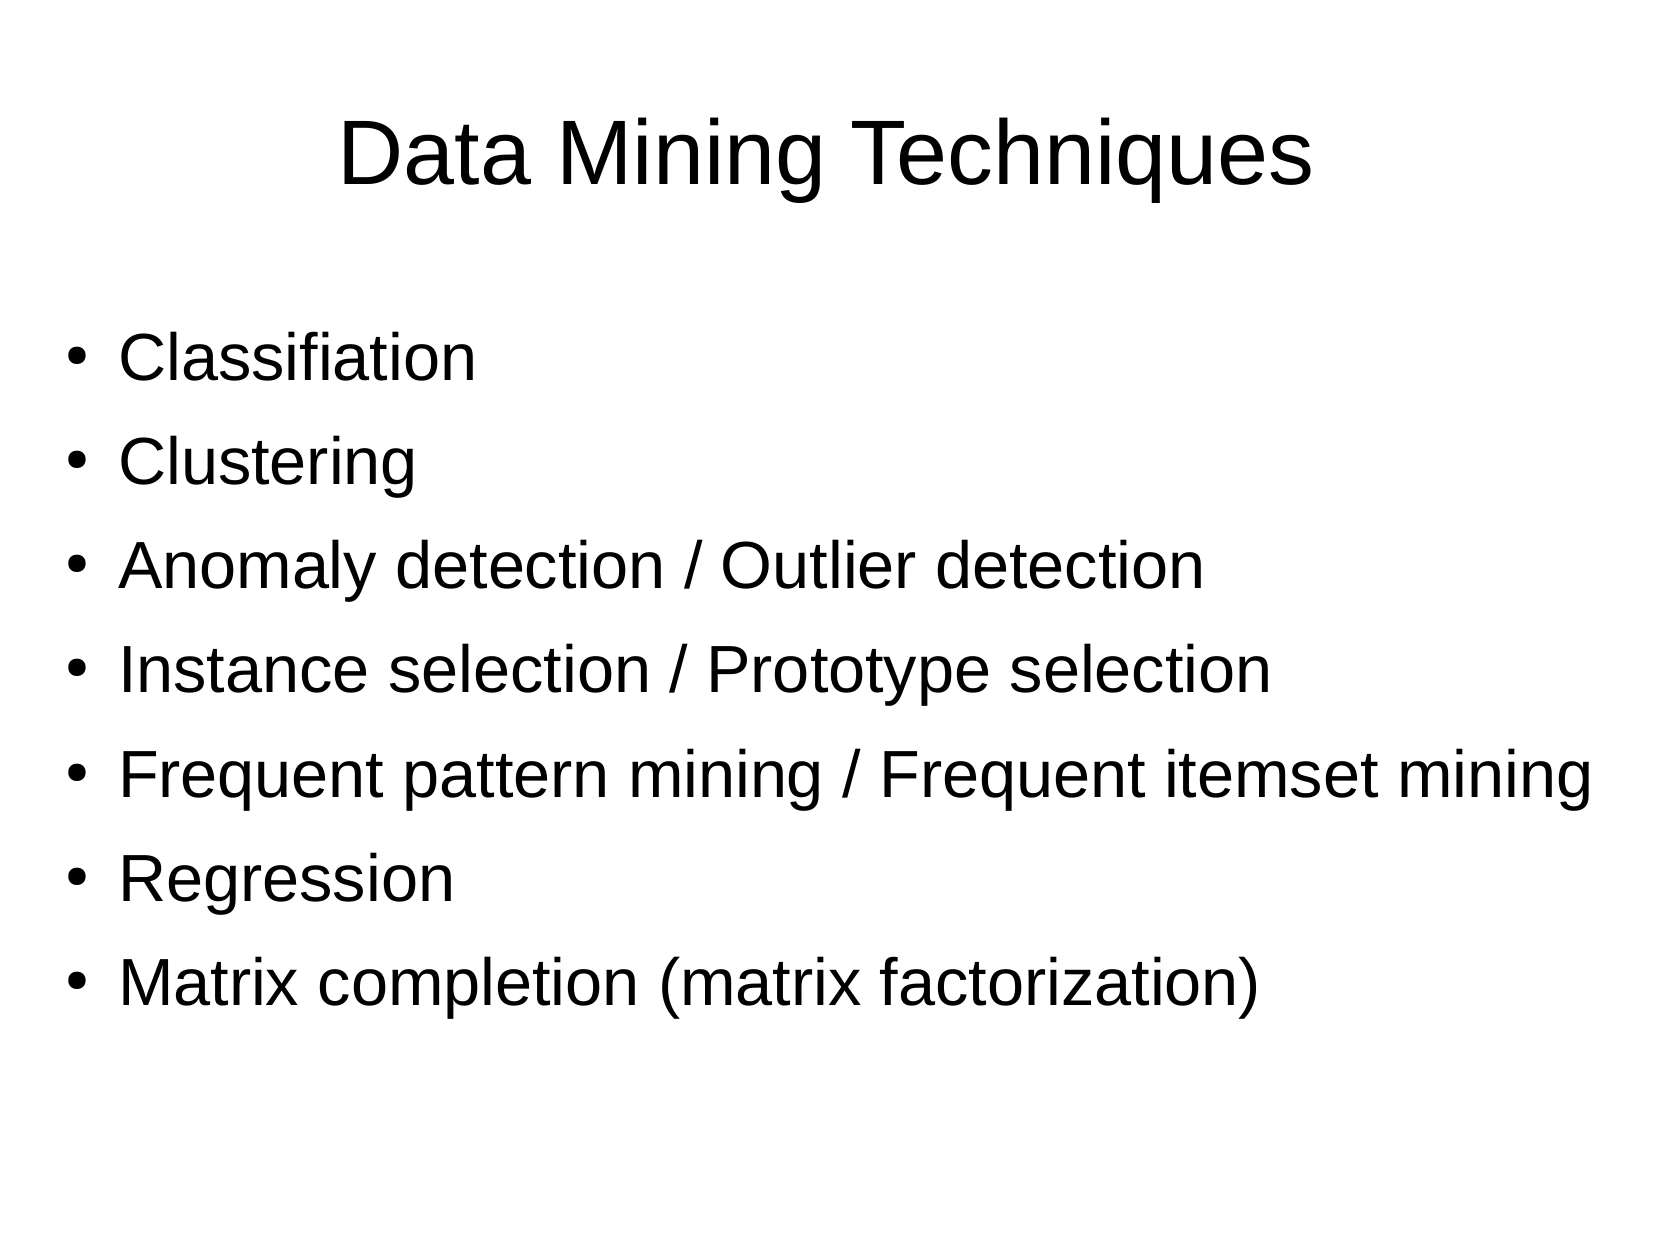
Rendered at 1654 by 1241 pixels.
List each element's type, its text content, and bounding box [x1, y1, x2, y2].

list Classifiation Clustering Anomaly detection / Outlier detection Instance selection / Prototype selection Frequent pattern mining / Frequent itemset mining Regression Matrix completion (matrix factorization) [47, 319, 1613, 1139]
title Data Mining Techniques [82, 49, 1571, 257]
